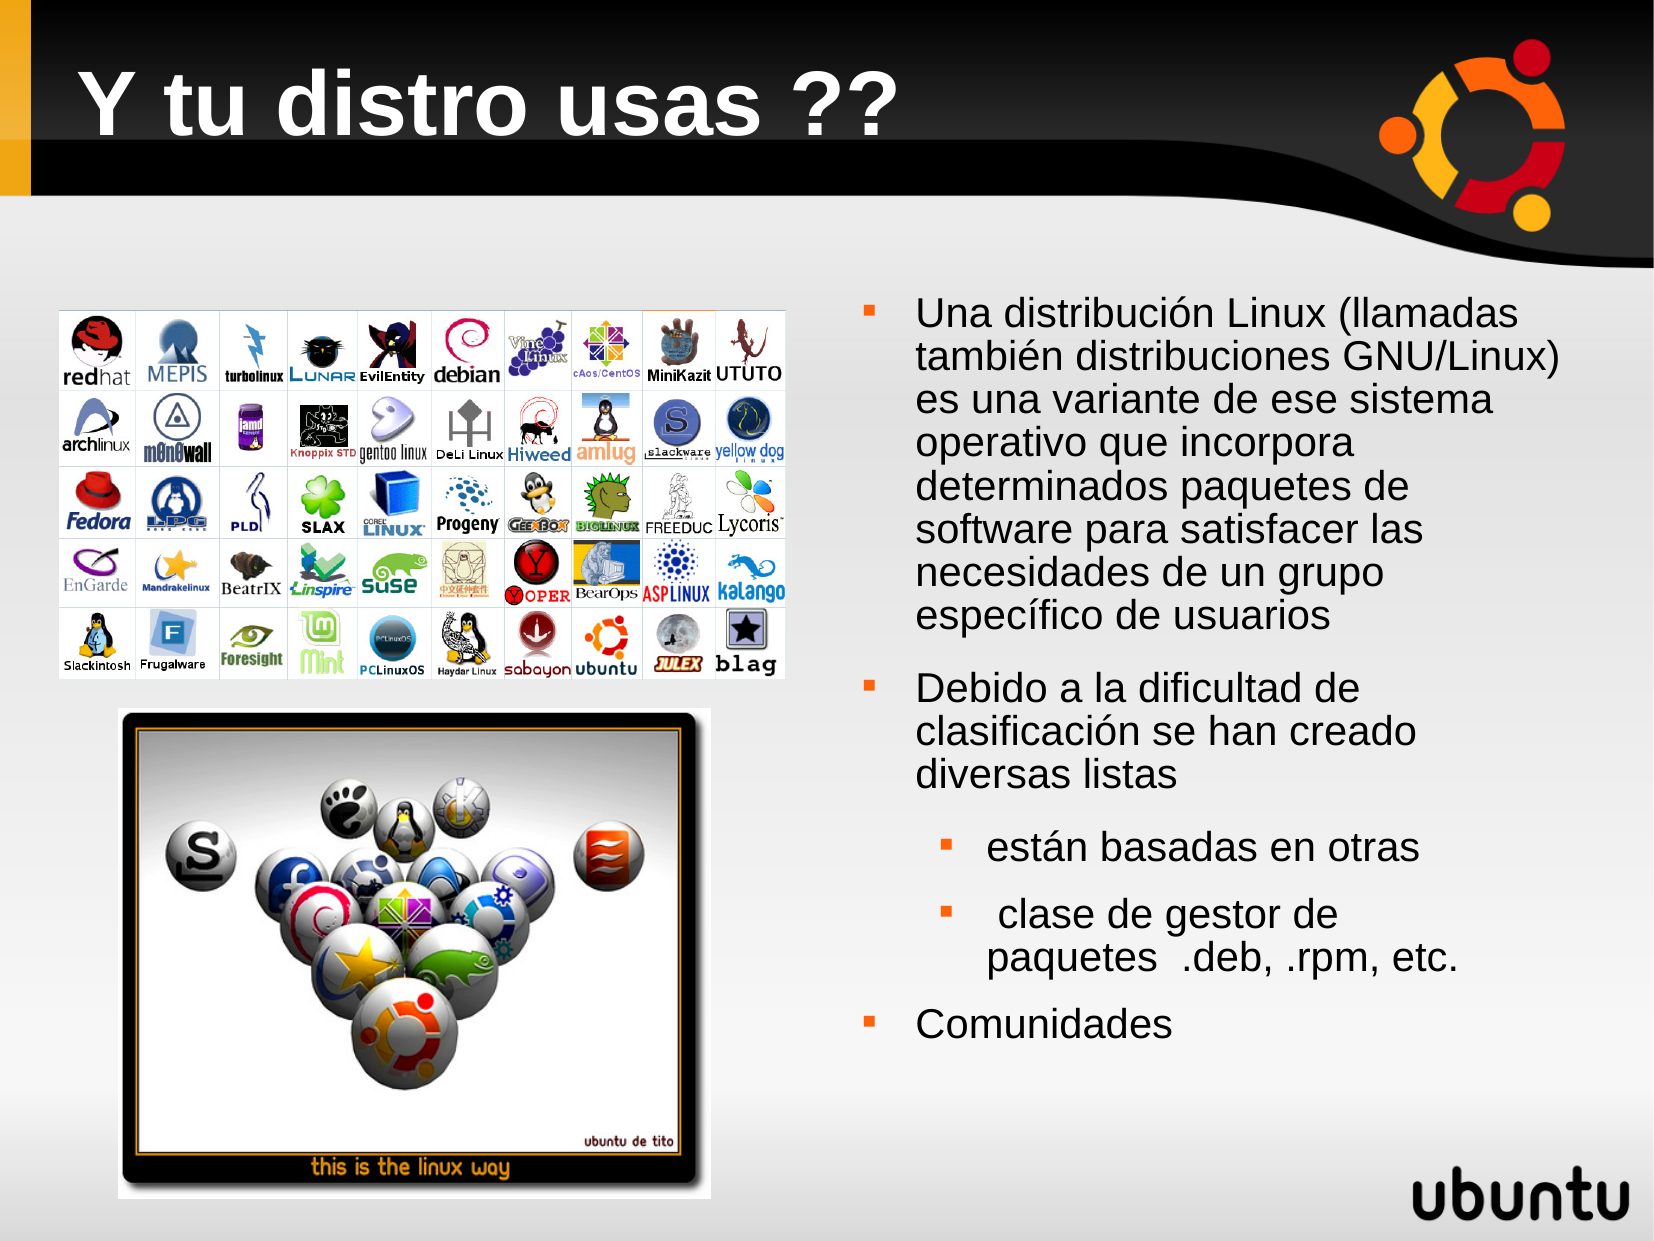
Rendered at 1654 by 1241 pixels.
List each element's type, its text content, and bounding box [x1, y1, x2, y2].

picture [0, 0, 1654, 1241]
title Y tu distro usas ?? [76, 7, 1565, 200]
list Una distribución Linux (llamadas también distribuciones GNU/Linux) es una variante de ese sistema operativo que incorpora determinados paquetes de software para satisfacer las necesidades de un grupo específico de usuarios Debido a la dificultad de clasificación se han creado diversas listas están basadas en otras clase de gestor de paquetes .deb, .rpm, etc. Comunidades [845, 290, 1572, 1094]
